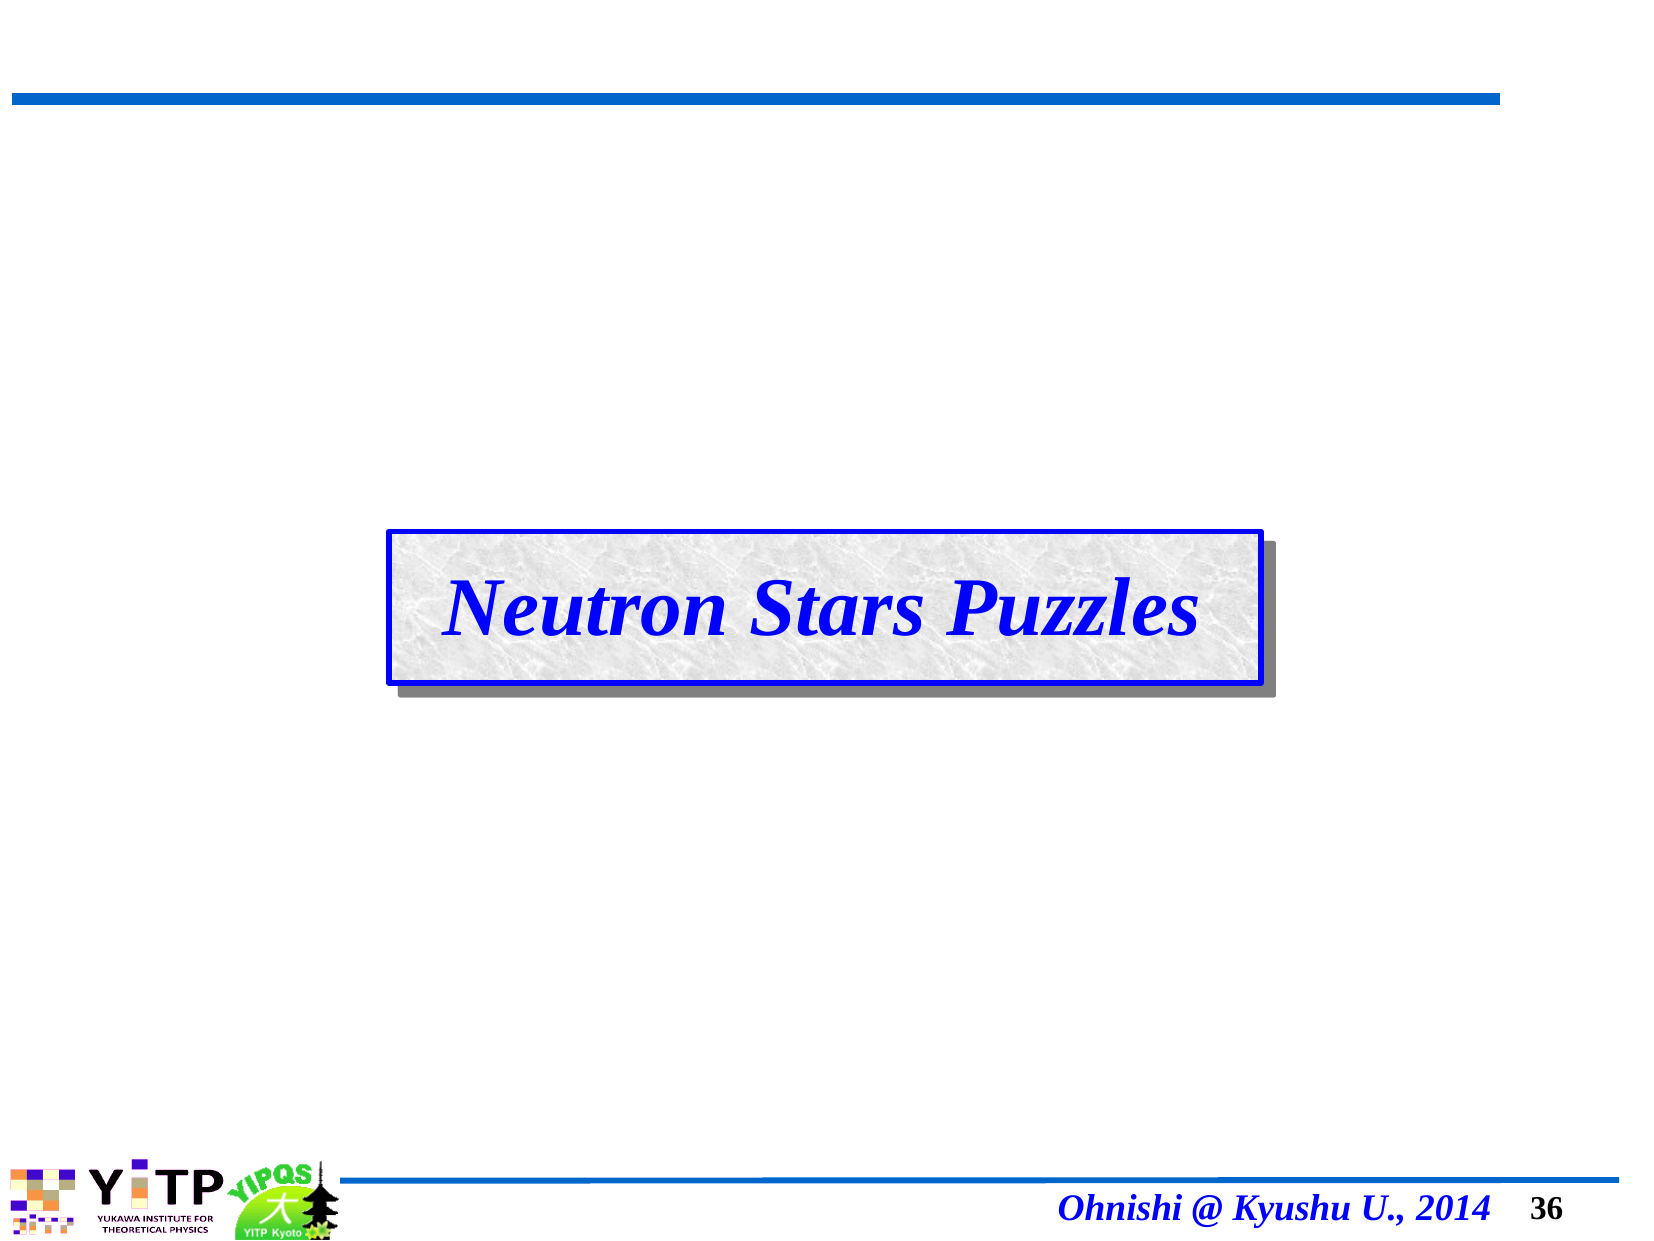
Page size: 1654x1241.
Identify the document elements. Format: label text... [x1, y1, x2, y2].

picture [0, 1154, 340, 1241]
text_box Neutron Stars Puzzles [388, 531, 1261, 683]
